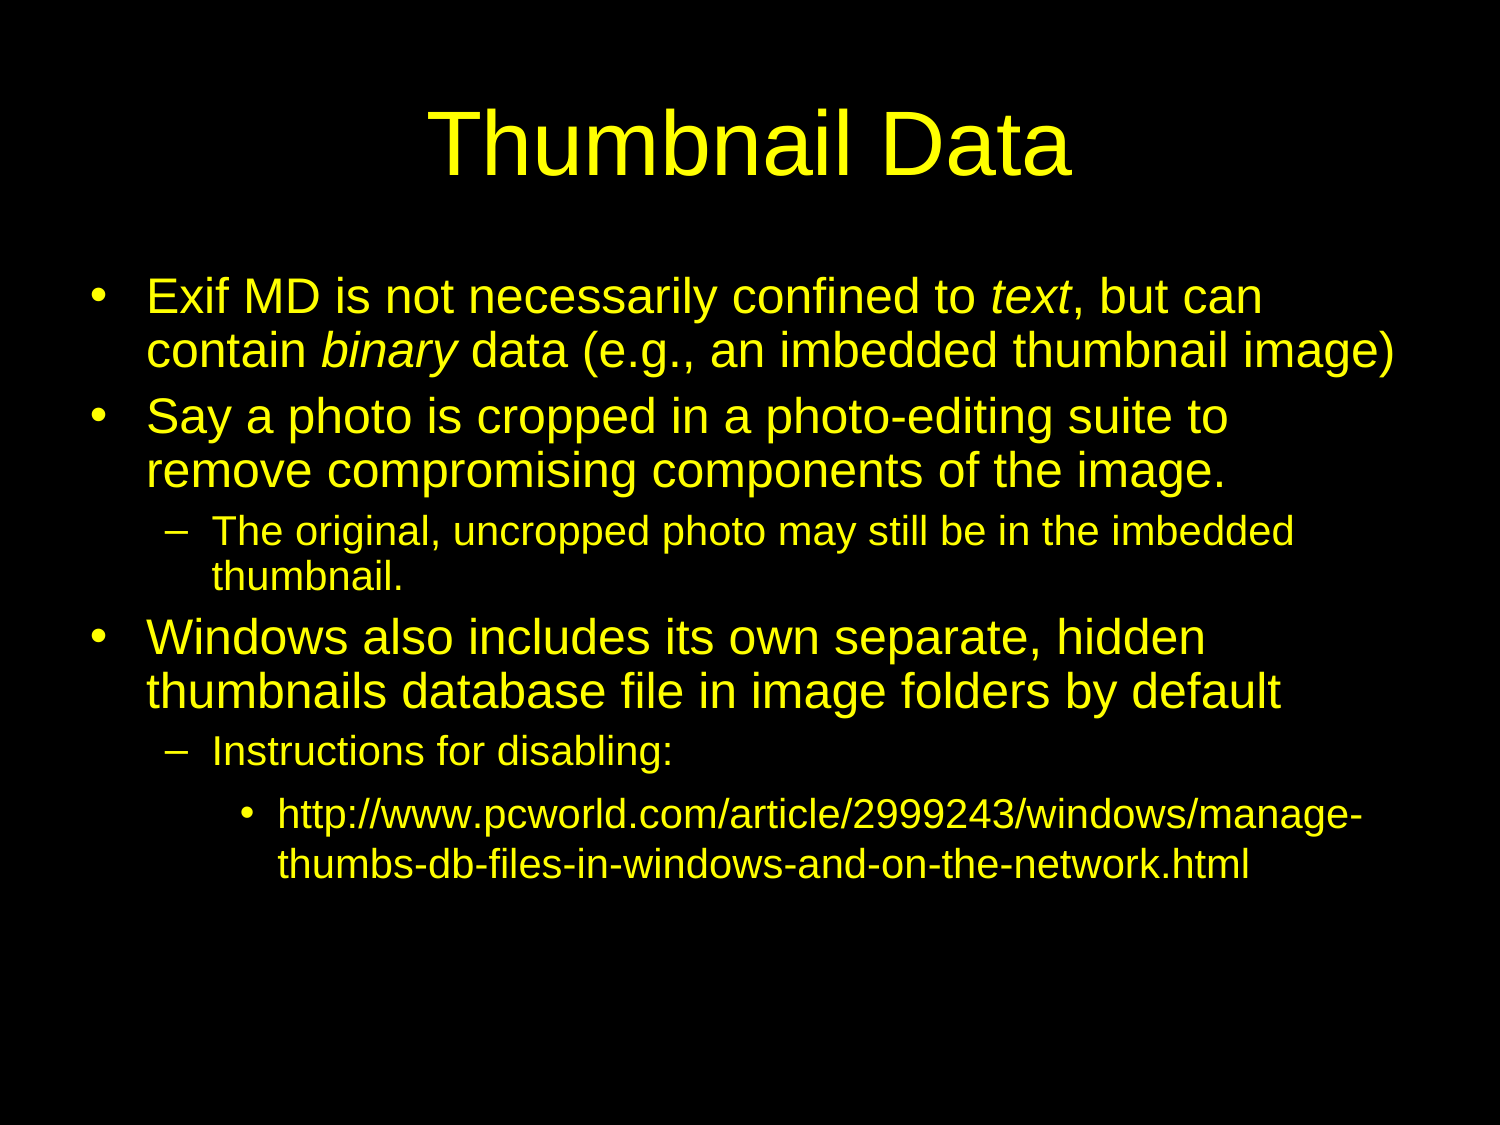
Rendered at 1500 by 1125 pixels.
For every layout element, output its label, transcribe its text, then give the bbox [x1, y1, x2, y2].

title Thumbnail Data [75, 45, 1426, 233]
list Exif MD is not necessarily confined to text, but can contain binary data (e.g., an imbedded thumbnail image) Say a photo is cropped in a photo-editing suite to remove compromising components of the image. The original, uncropped photo may still be in the imbedded thumbnail. Windows also includes its own separate, hidden thumbnails database file in image folders by default Instructions for disabling: http://www.pcworld.com/article/2999243/windows/manage-thumbs-db-files-in-windows-and-on-the-network.html [75, 262, 1426, 1006]
